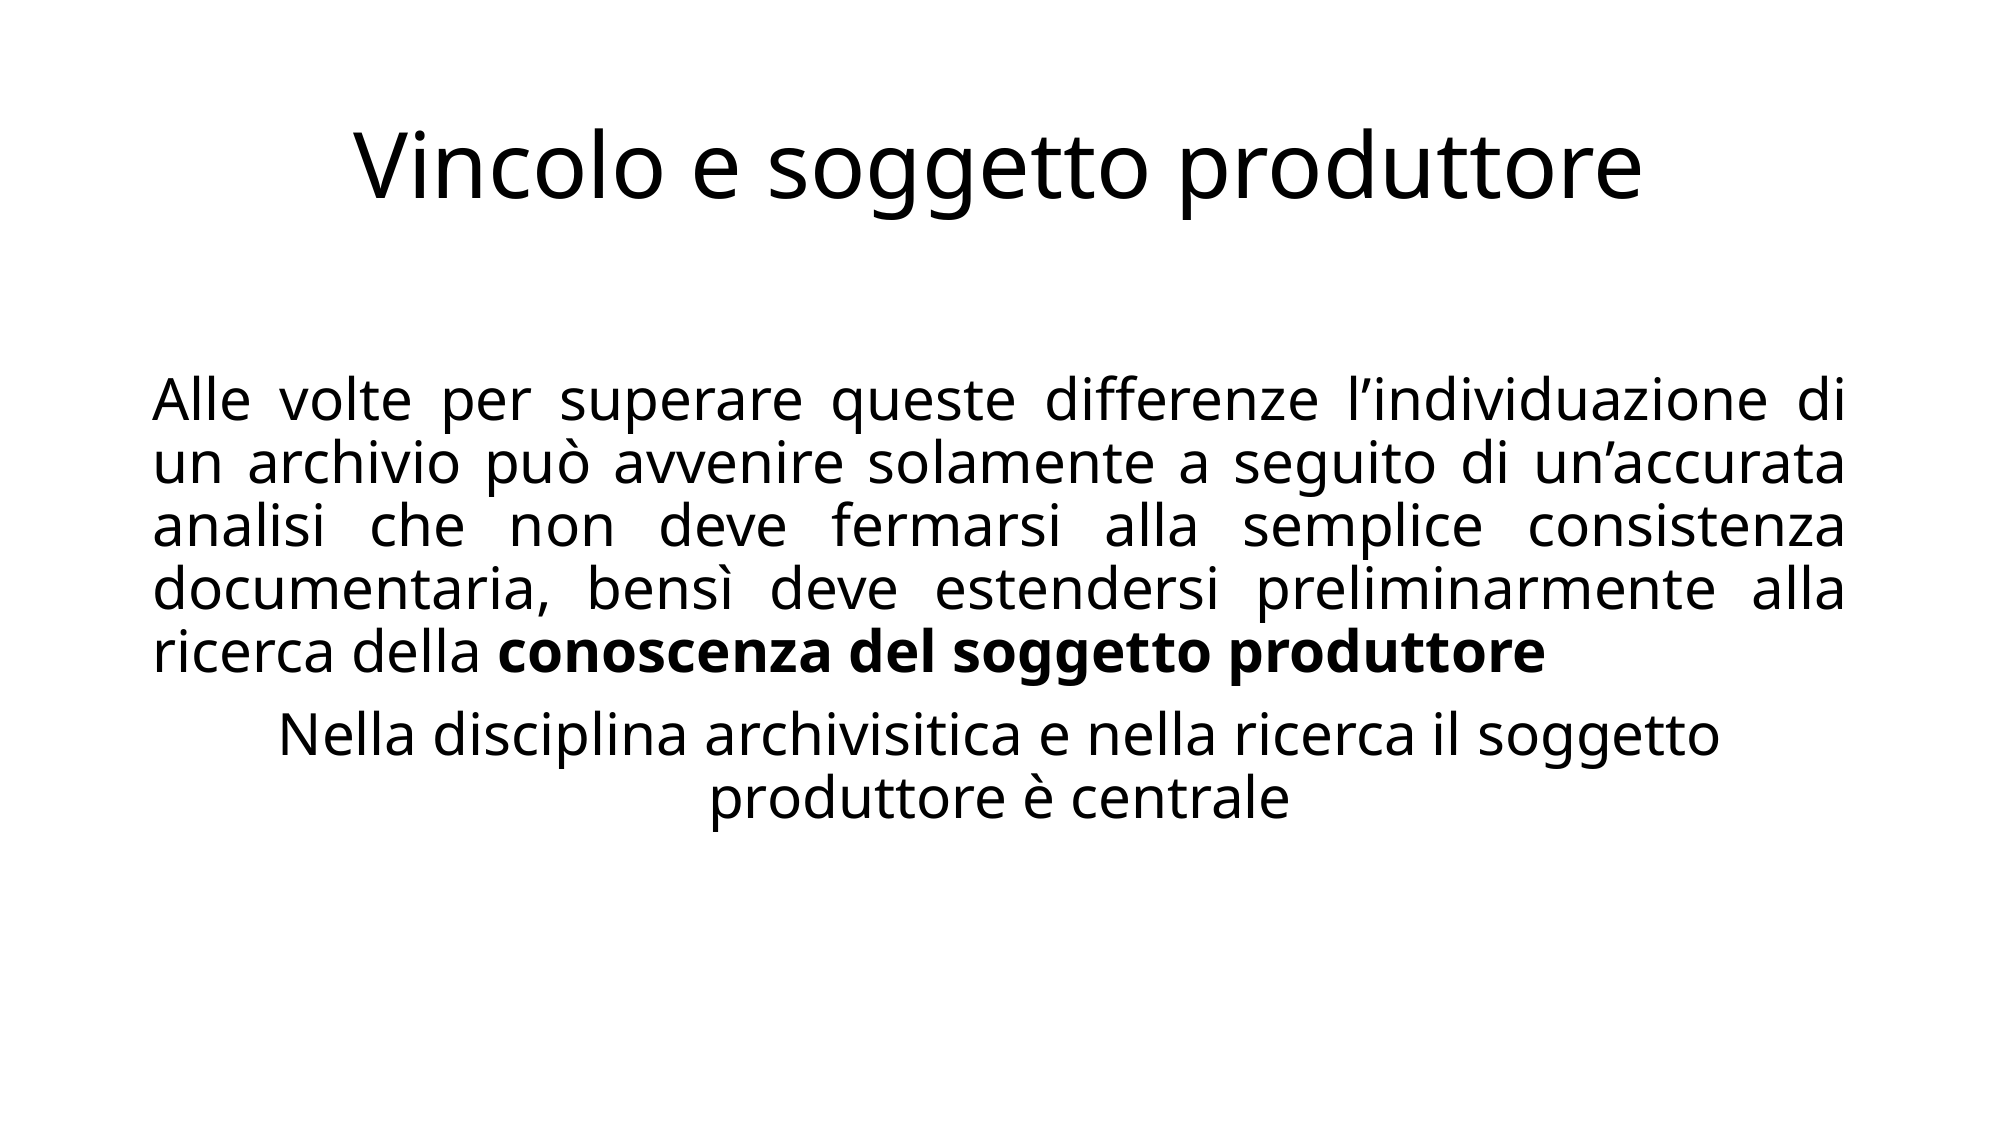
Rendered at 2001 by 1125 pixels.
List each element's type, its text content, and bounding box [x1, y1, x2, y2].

list Alle volte per superare queste differenze l’individuazione di un archivio può avvenire solamente a seguito di un’accurata analisi che non deve fermarsi alla semplice consistenza documentaria, bensì deve estendersi preliminarmente alla ricerca della conoscenza del soggetto produttore Nella disciplina archivisitica e nella ricerca il soggetto produttore è centrale [137, 299, 1863, 1014]
title Vincolo e soggetto produttore [137, 59, 1863, 278]
